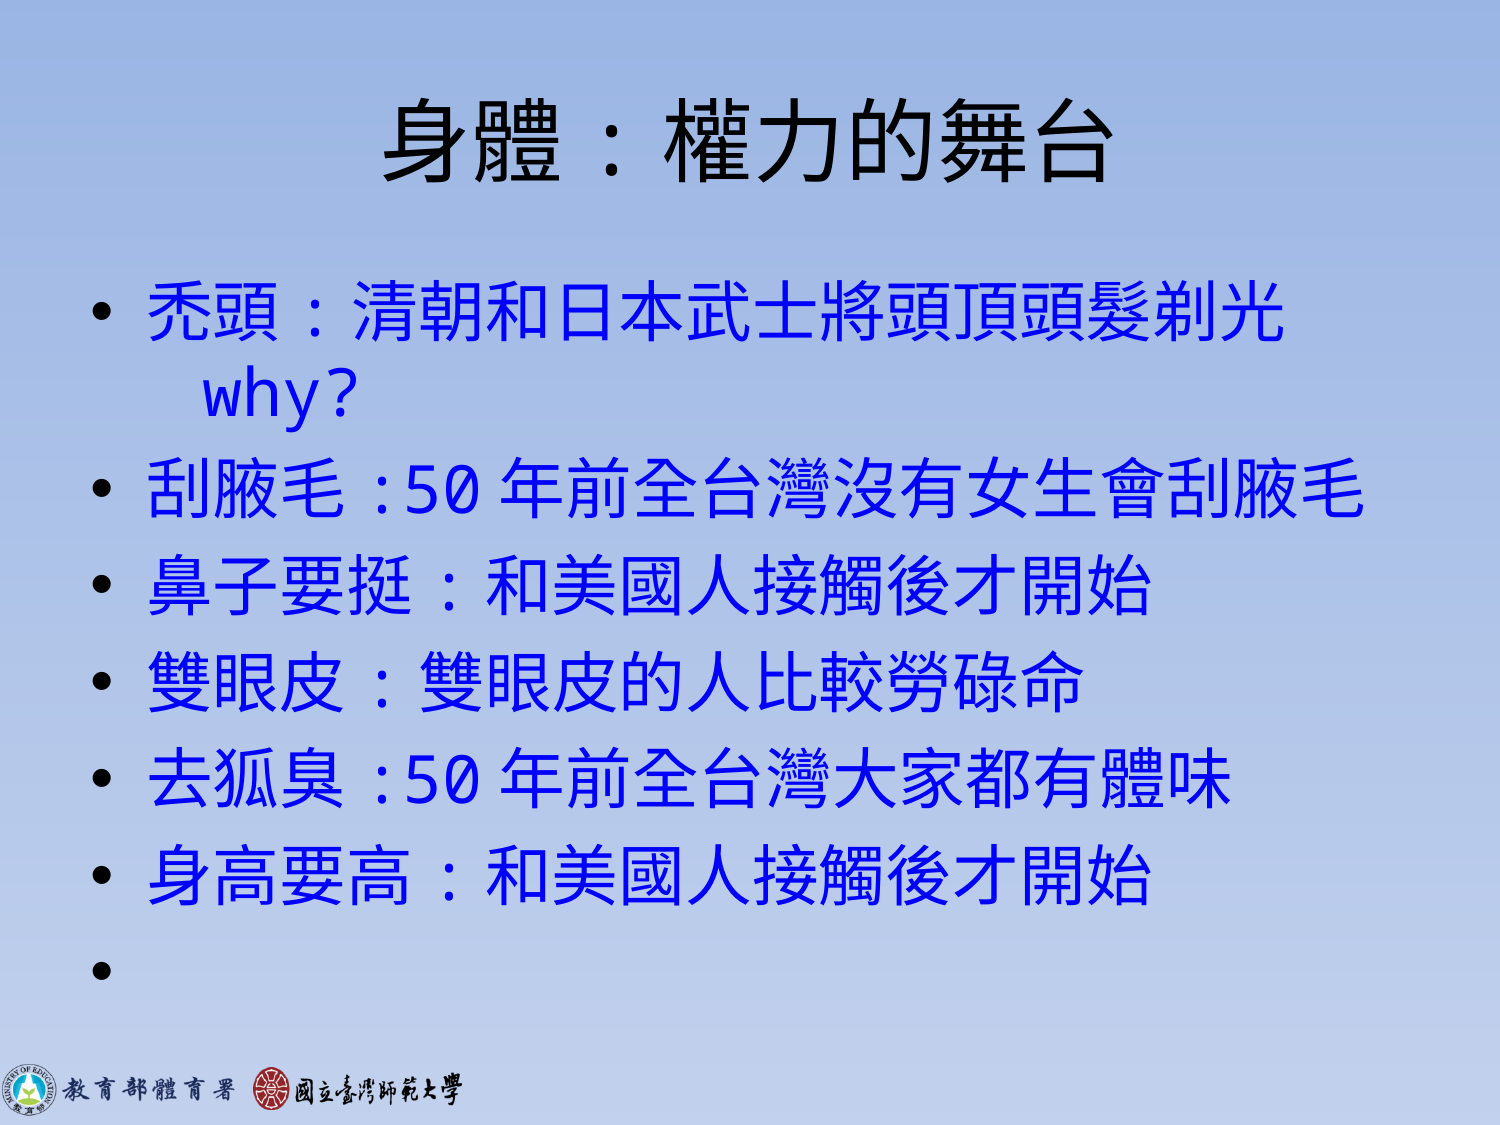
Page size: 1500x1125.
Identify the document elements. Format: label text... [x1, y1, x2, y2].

title 身體:權力的舞台 [75, 45, 1426, 233]
list 禿頭:清朝和日本武士將頭頂頭髮剃光why? 刮腋毛:50年前全台灣沒有女生會刮腋毛 鼻子要挺:和美國人接觸後才開始 雙眼皮:雙眼皮的人比較勞碌命 去狐臭:50年前全台灣大家都有體味 身高要高:和美國人接觸後才開始 [75, 262, 1426, 1005]
